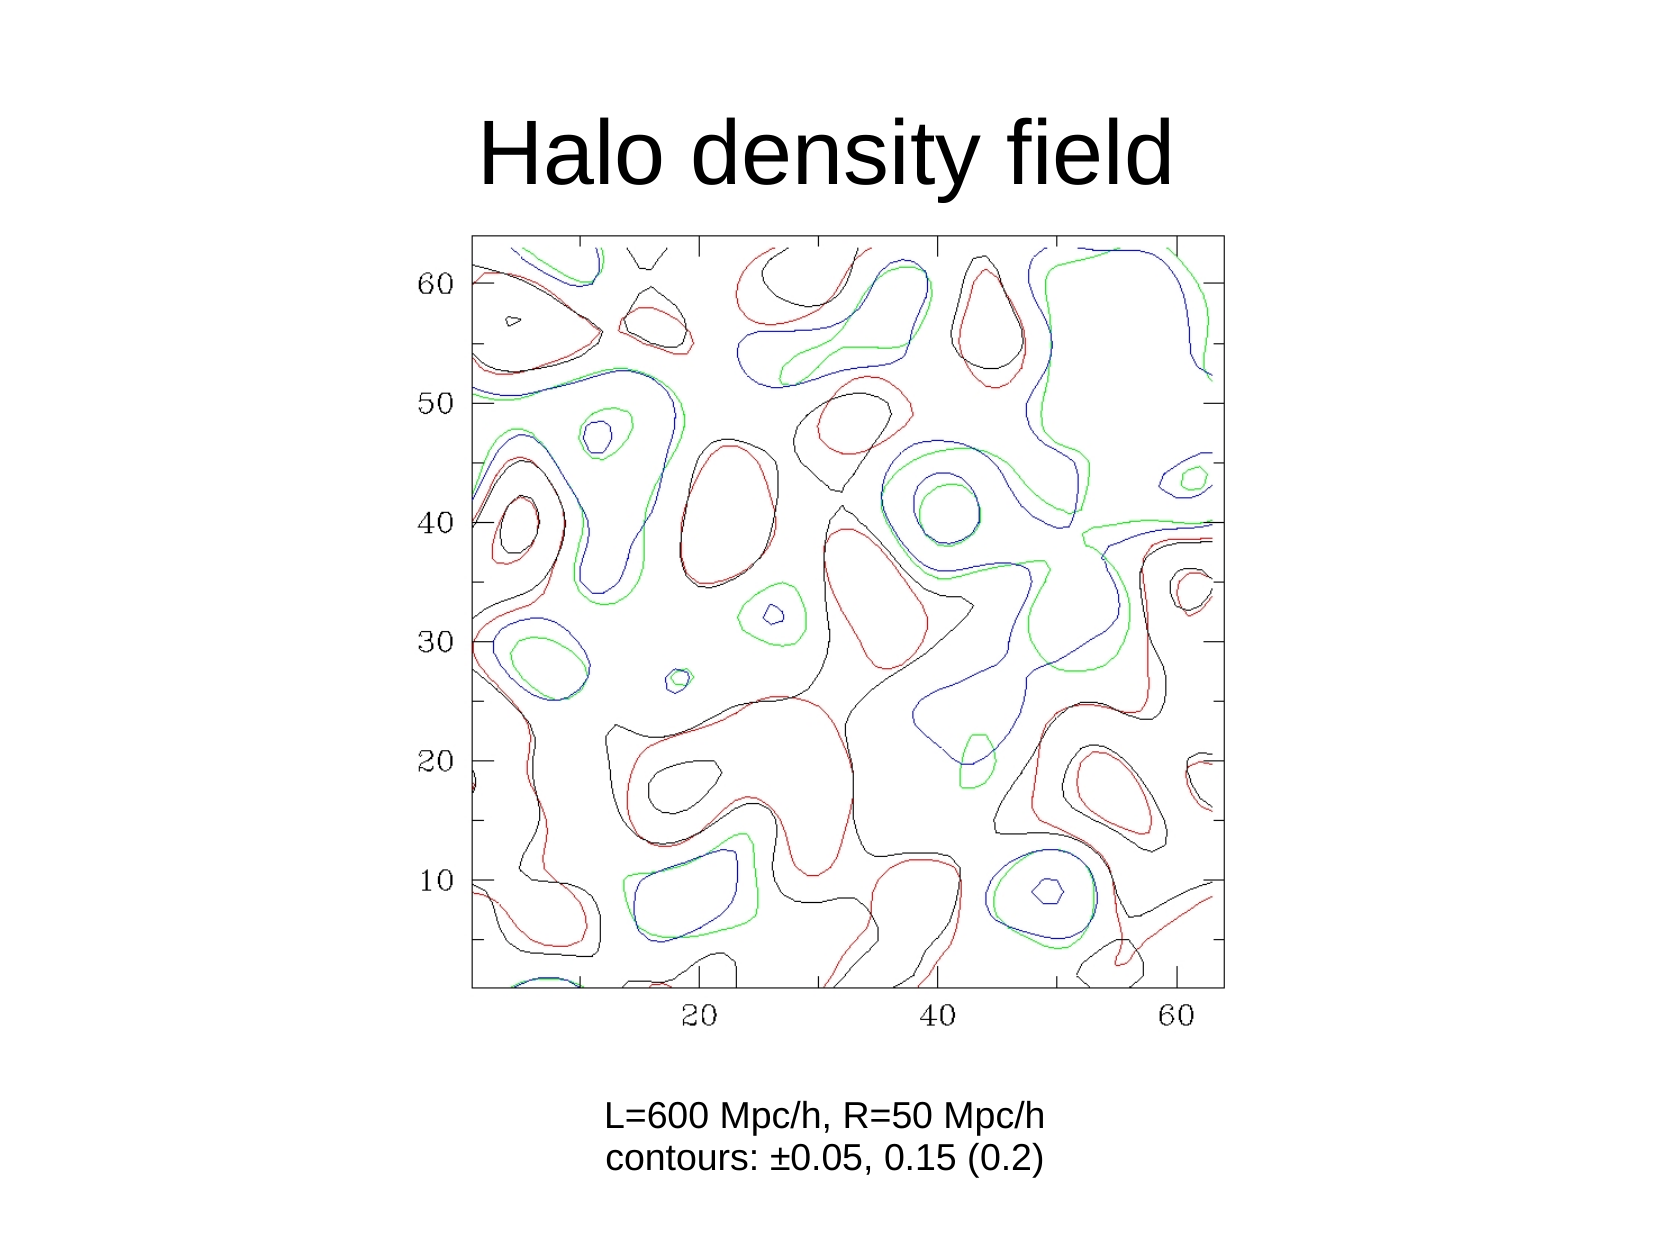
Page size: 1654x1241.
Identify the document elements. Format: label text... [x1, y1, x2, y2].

picture [375, 250, 1271, 1084]
title Halo density field [82, 56, 1571, 250]
text_box L=600 Mpc/h, R=50 Mpc/h contours: ±0.05, 0.15 (0.2) [0, 1087, 1651, 1187]
